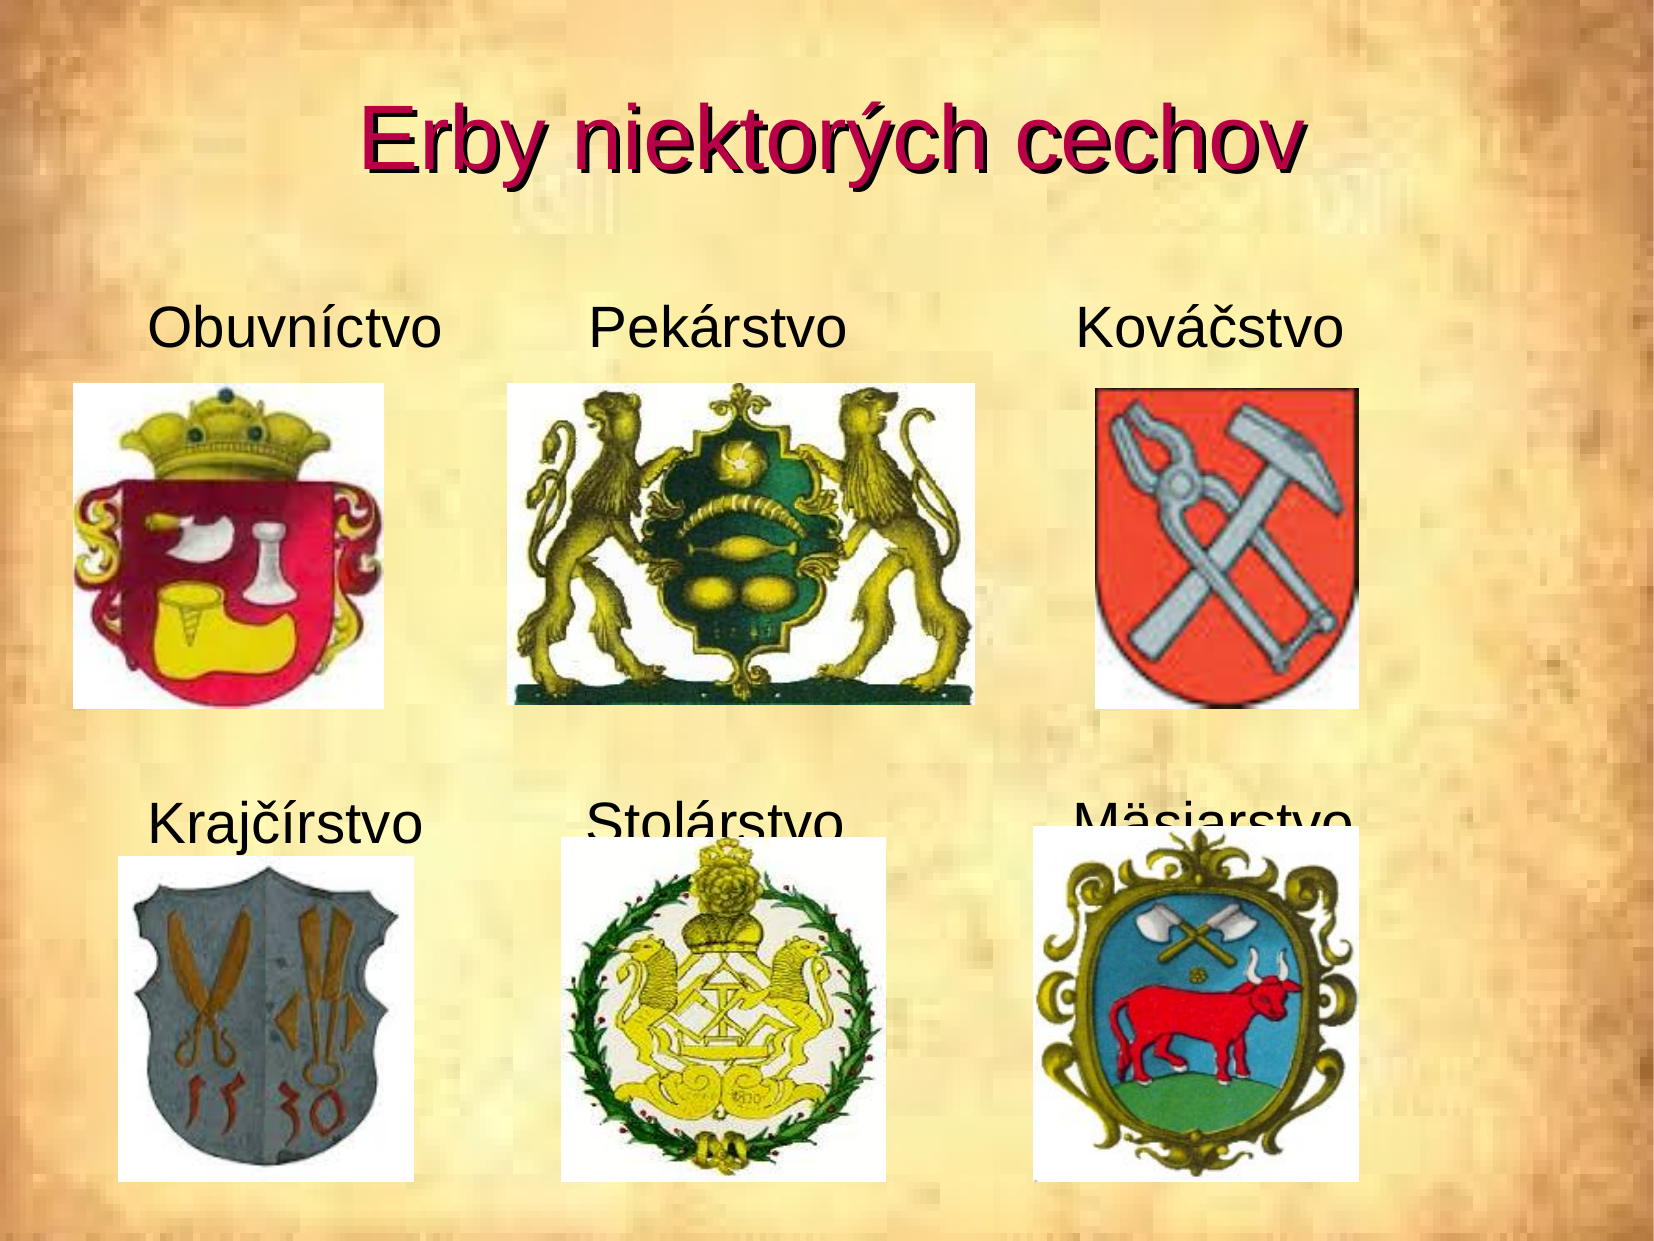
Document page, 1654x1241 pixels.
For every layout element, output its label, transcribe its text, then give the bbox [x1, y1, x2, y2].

picture [1095, 389, 1359, 709]
picture [561, 837, 886, 1182]
list Obuvníctvo Pekárstvo Kováčstvo Krajčírstvo Stolárstvo Mäsiarstvo [59, 288, 1595, 1093]
picture [507, 383, 975, 705]
picture [118, 856, 414, 1182]
picture [73, 383, 384, 709]
title Erby niektorých cechov [88, 29, 1577, 237]
picture [1033, 826, 1359, 1182]
